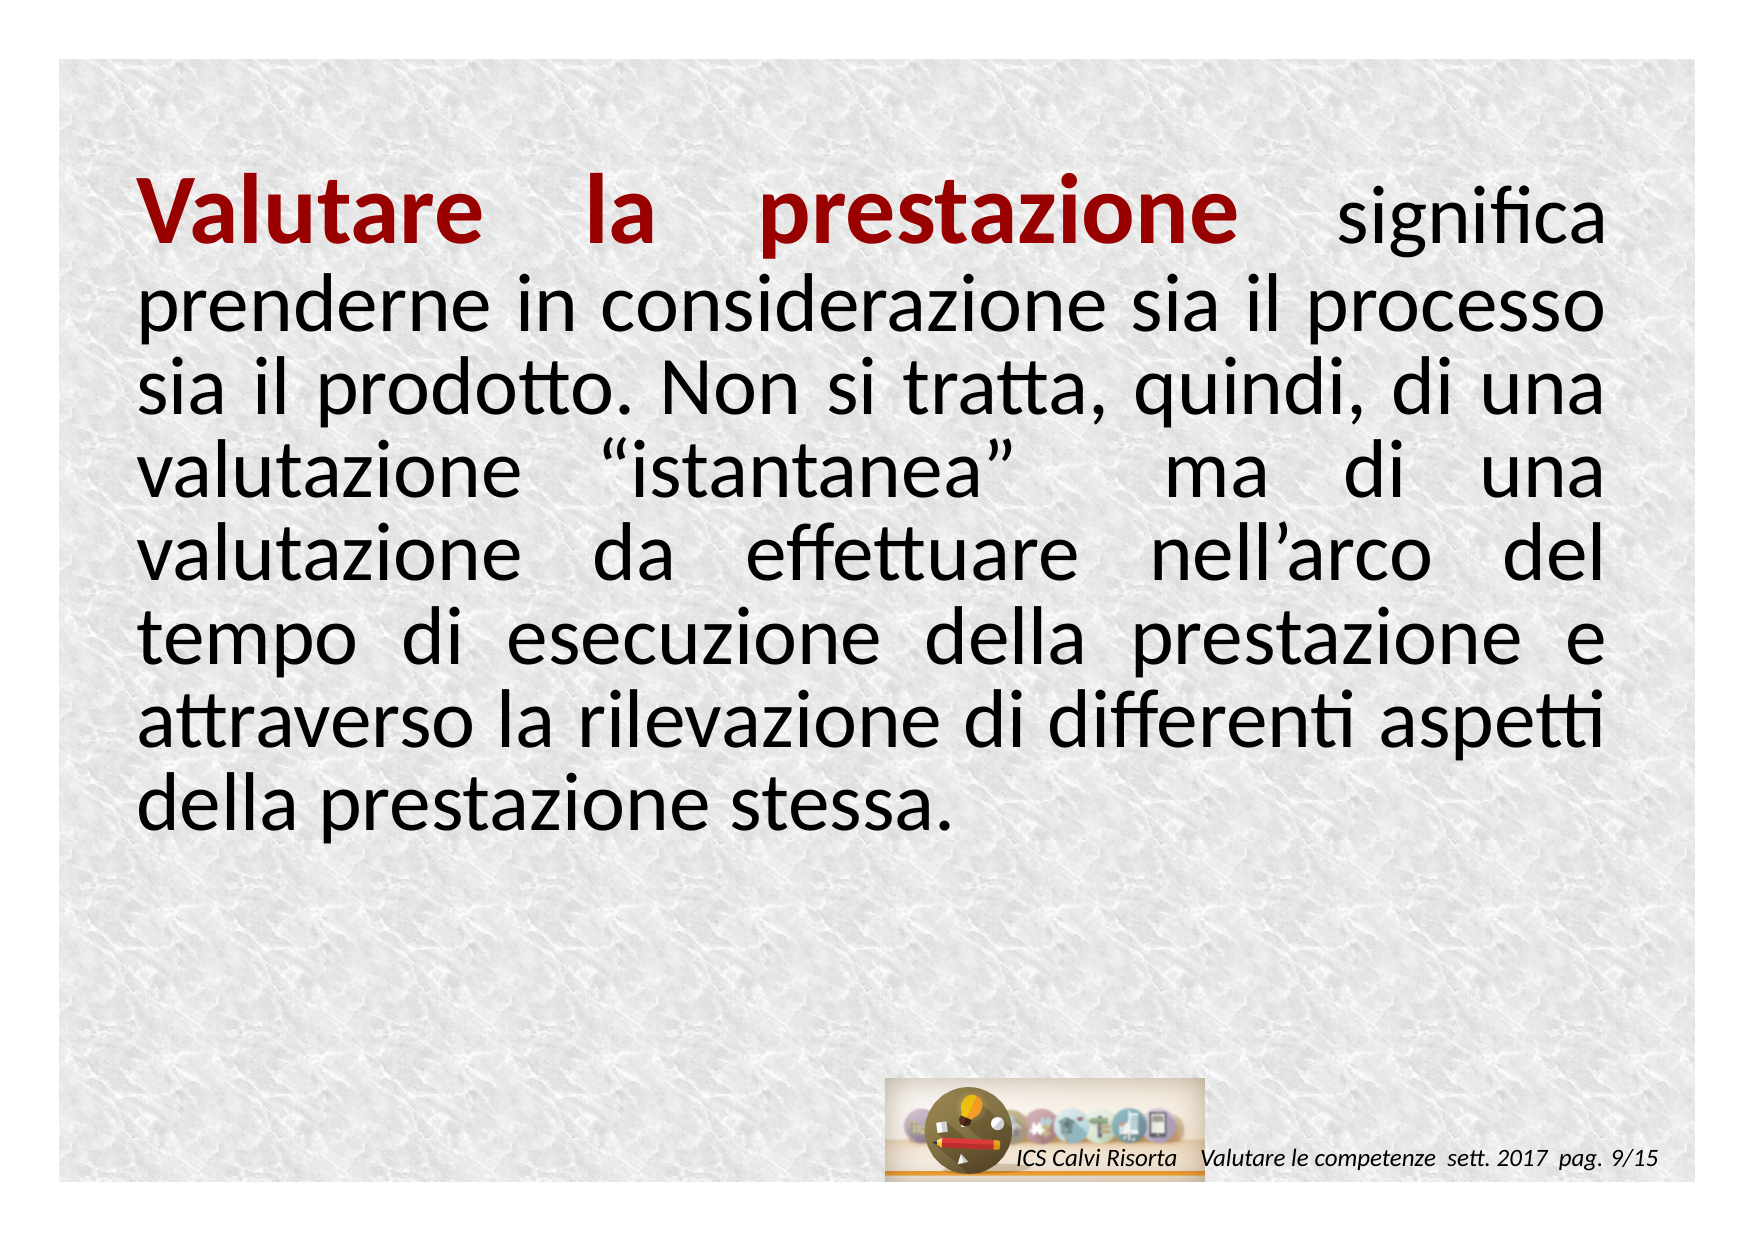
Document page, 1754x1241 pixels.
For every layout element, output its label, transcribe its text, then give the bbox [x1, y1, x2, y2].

list Valutare la prestazione significa prenderne in considerazione sia il processo sia il prodotto. Non si tratta, quindi, di una valutazione “istantanea” ma di una valutazione da effettuare nell’arco del tempo di esecuzione della prestazione e attraverso la rilevazione di differenti aspetti della prestazione stessa. [136, 168, 1609, 1182]
picture [59, 59, 1695, 1182]
